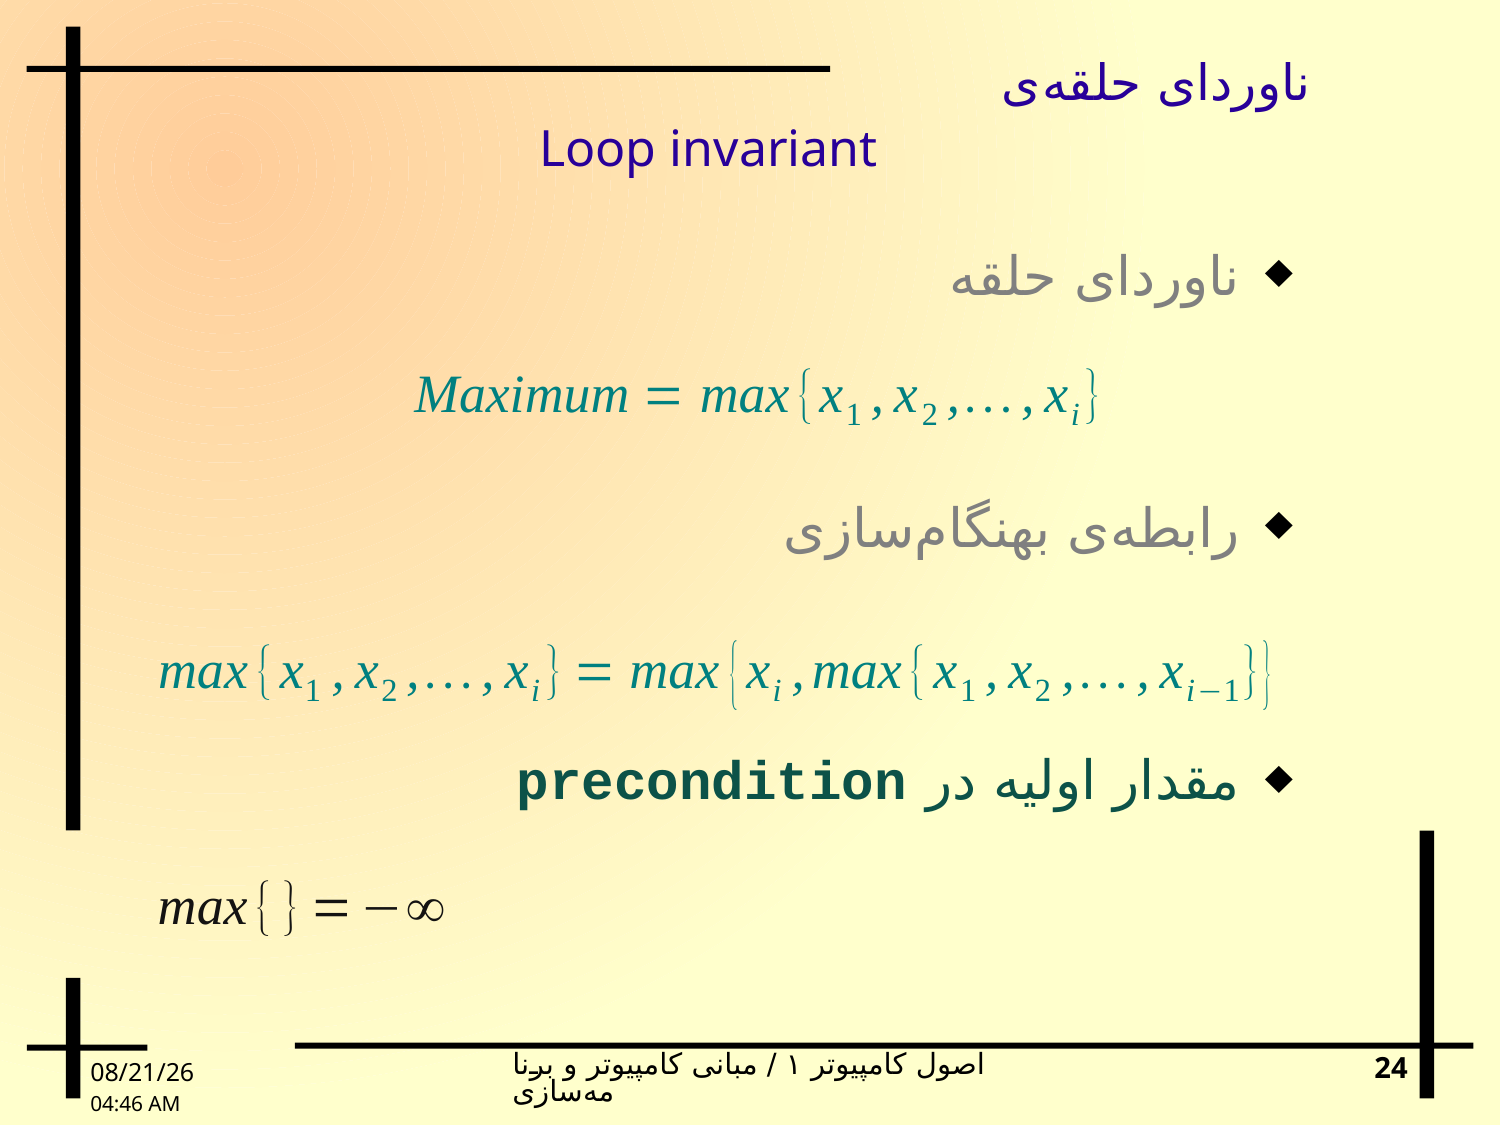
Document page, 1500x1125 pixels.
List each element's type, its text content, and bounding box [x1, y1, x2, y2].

chart [150, 637, 1281, 713]
chart [150, 876, 451, 939]
list ناوردای حلقه رابطه‌ی بهنگام‌سازی مقدار اولیه در precondition [163, 244, 1364, 878]
title ناوردای حلقه‌ی Loop invariant [68, 57, 1350, 178]
chart [406, 364, 1111, 433]
